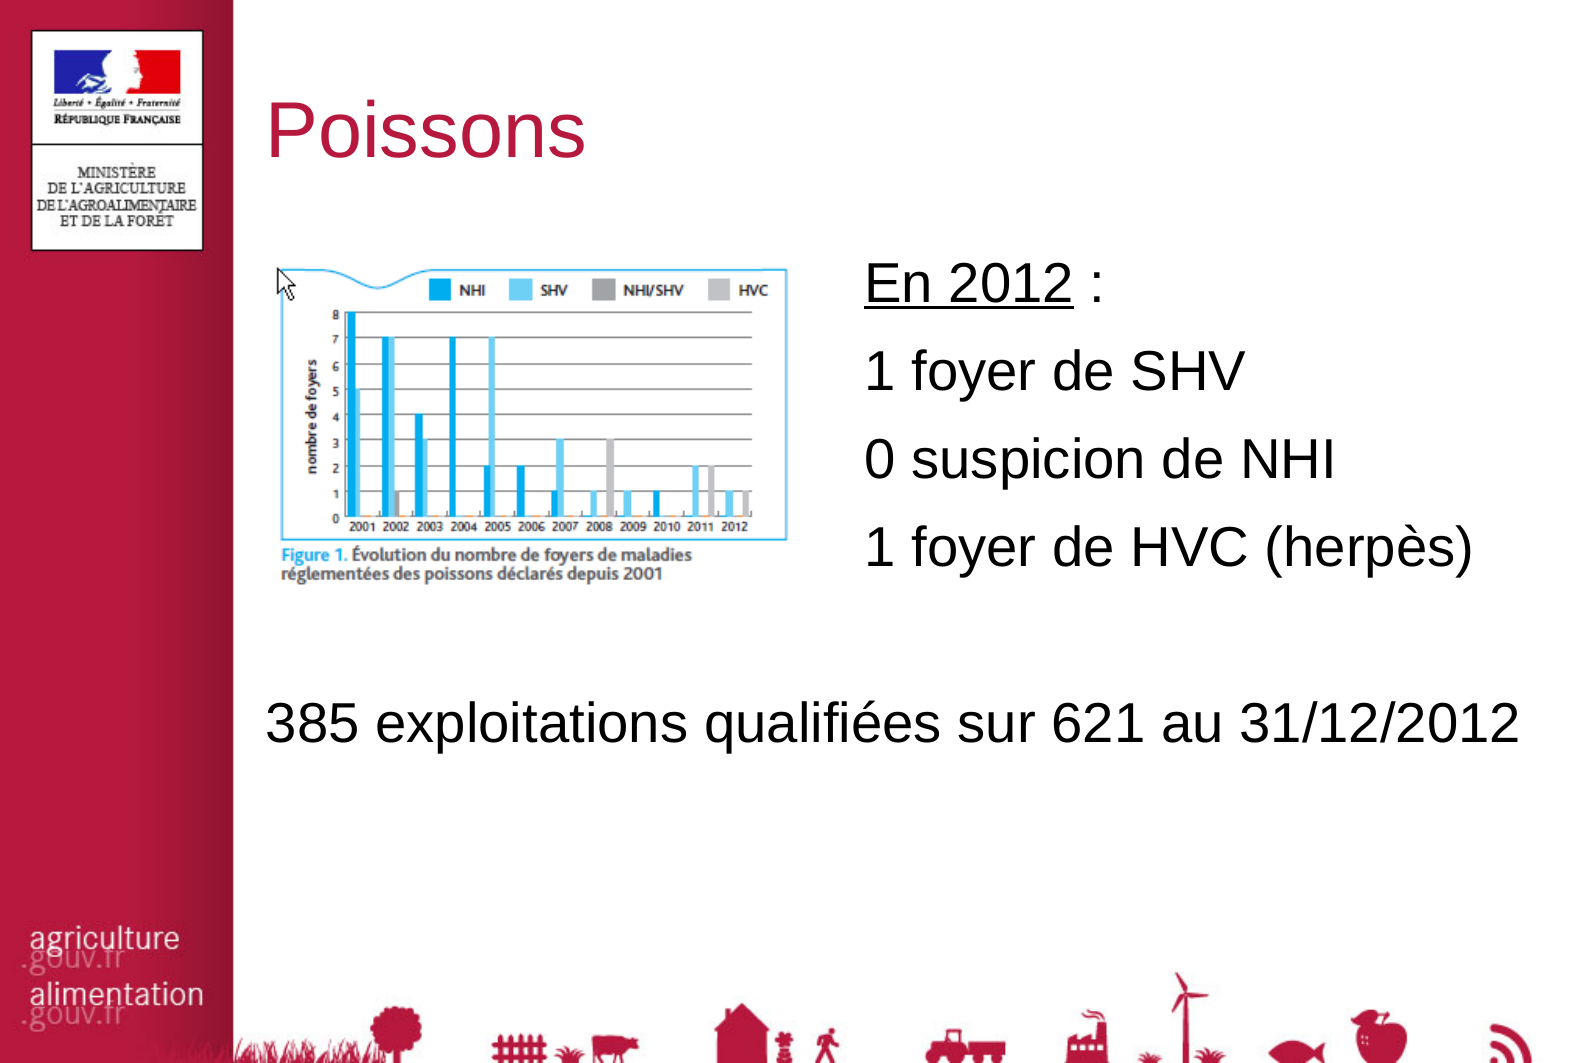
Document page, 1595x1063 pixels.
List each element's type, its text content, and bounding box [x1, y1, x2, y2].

picture [0, 0, 1594, 1063]
list En 2012 : 1 foyer de SHV 0 suspicion de NHI 1 foyer de HVC (herpès) 385 exploitations qualifiées sur 621 au 31/12/2012 [265, 248, 1535, 950]
title Poissons [265, 42, 1535, 220]
